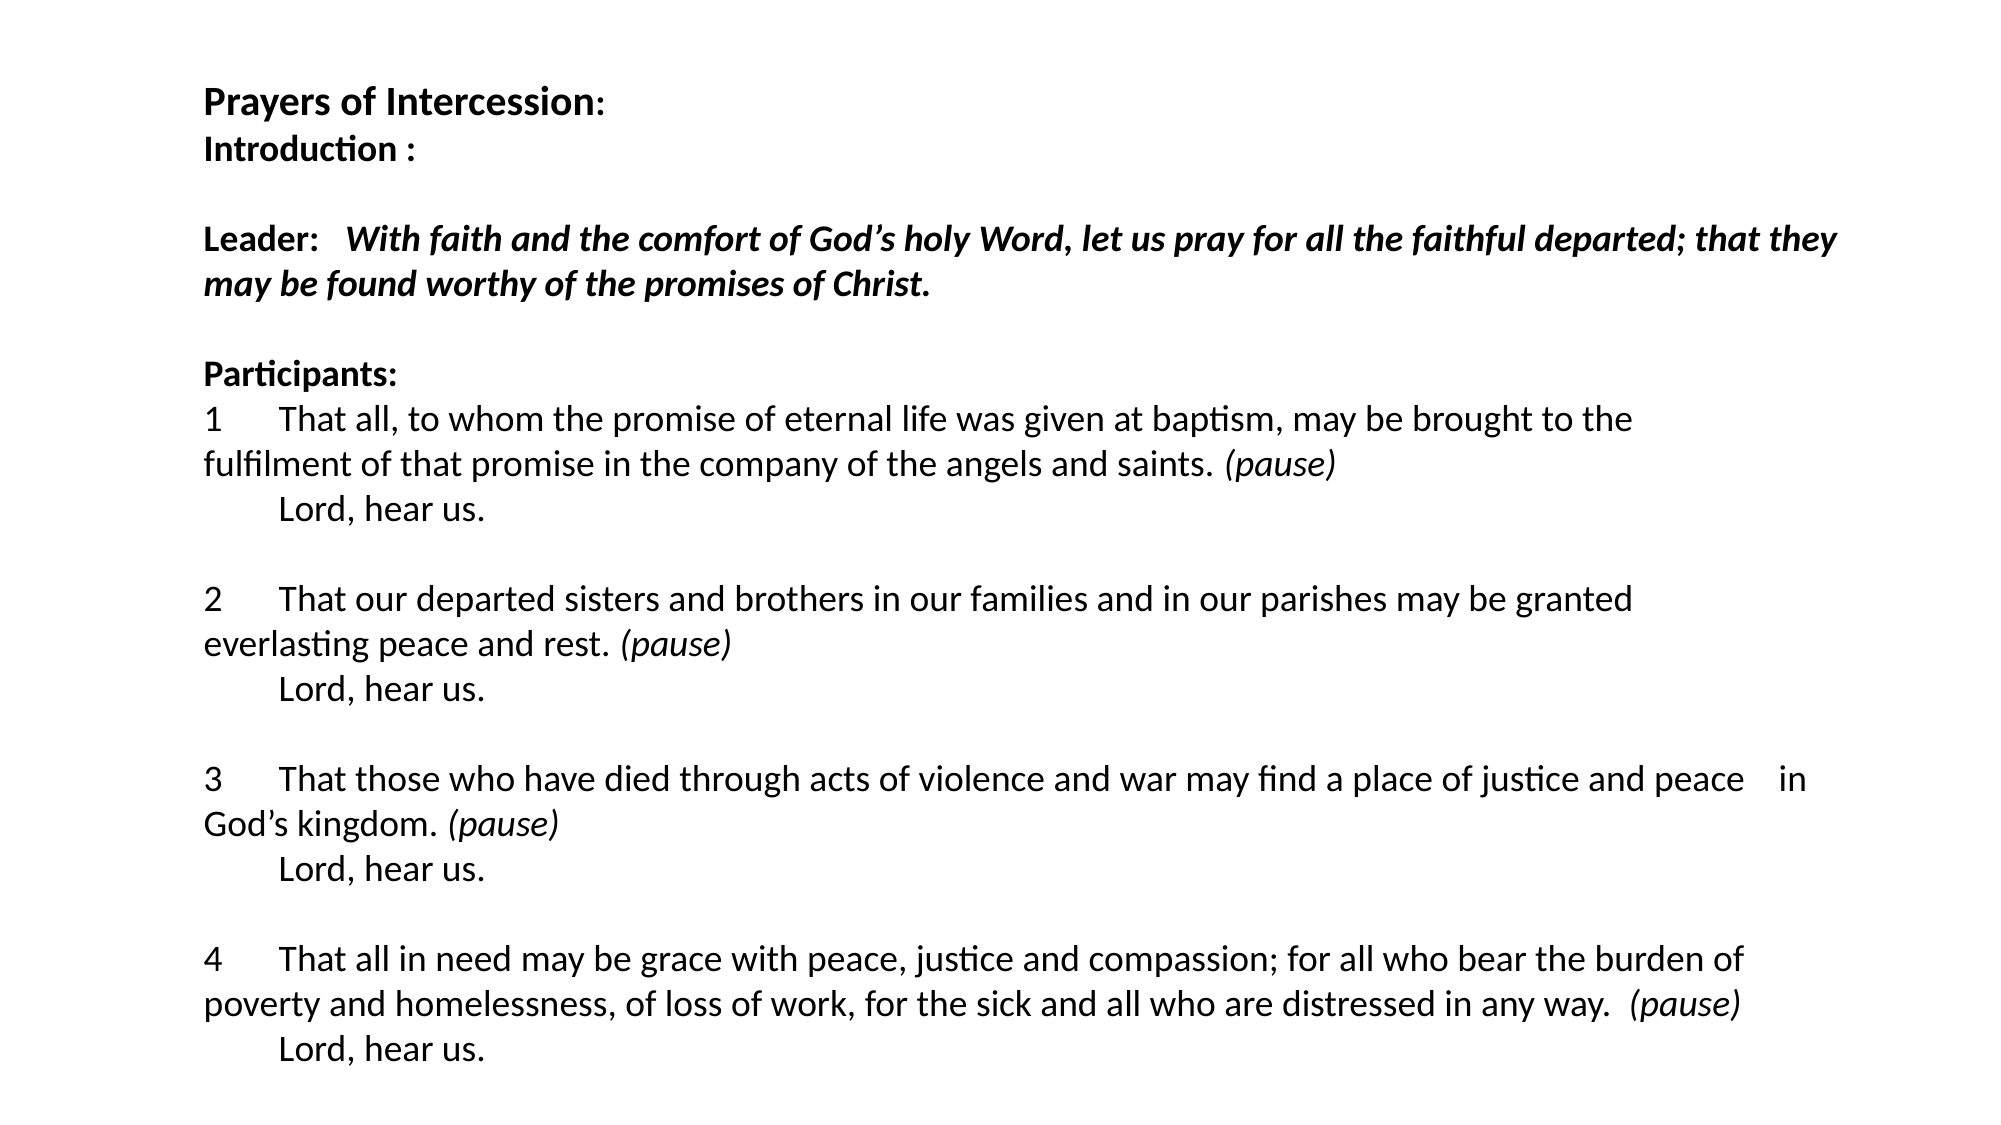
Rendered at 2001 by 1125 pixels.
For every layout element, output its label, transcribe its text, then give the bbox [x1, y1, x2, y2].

text_box Prayers of Intercession: Introduction : Leader: With faith and the comfort of God’s holy Word, let us pray for all the faithful departed; that they may be found worthy of the promises of Christ. Participants: 1 That all, to whom the promise of eternal life was given at baptism, may be brought to the fulfilment of that promise in the company of the angels and saints. (pause) Lord, hear us. 2 That our departed sisters and brothers in our families and in our parishes may be granted everlasting peace and rest. (pause) Lord, hear us. 3 That those who have died through acts of violence and war may find a place of justice and peace in God’s kingdom. (pause) Lord, hear us. 4 That all in need may be grace with peace, justice and compassion; for all who bear the burden of poverty and homelessness, of loss of work, for the sick and all who are distressed in any way. (pause) Lord, hear us. [188, 66, 1859, 1125]
